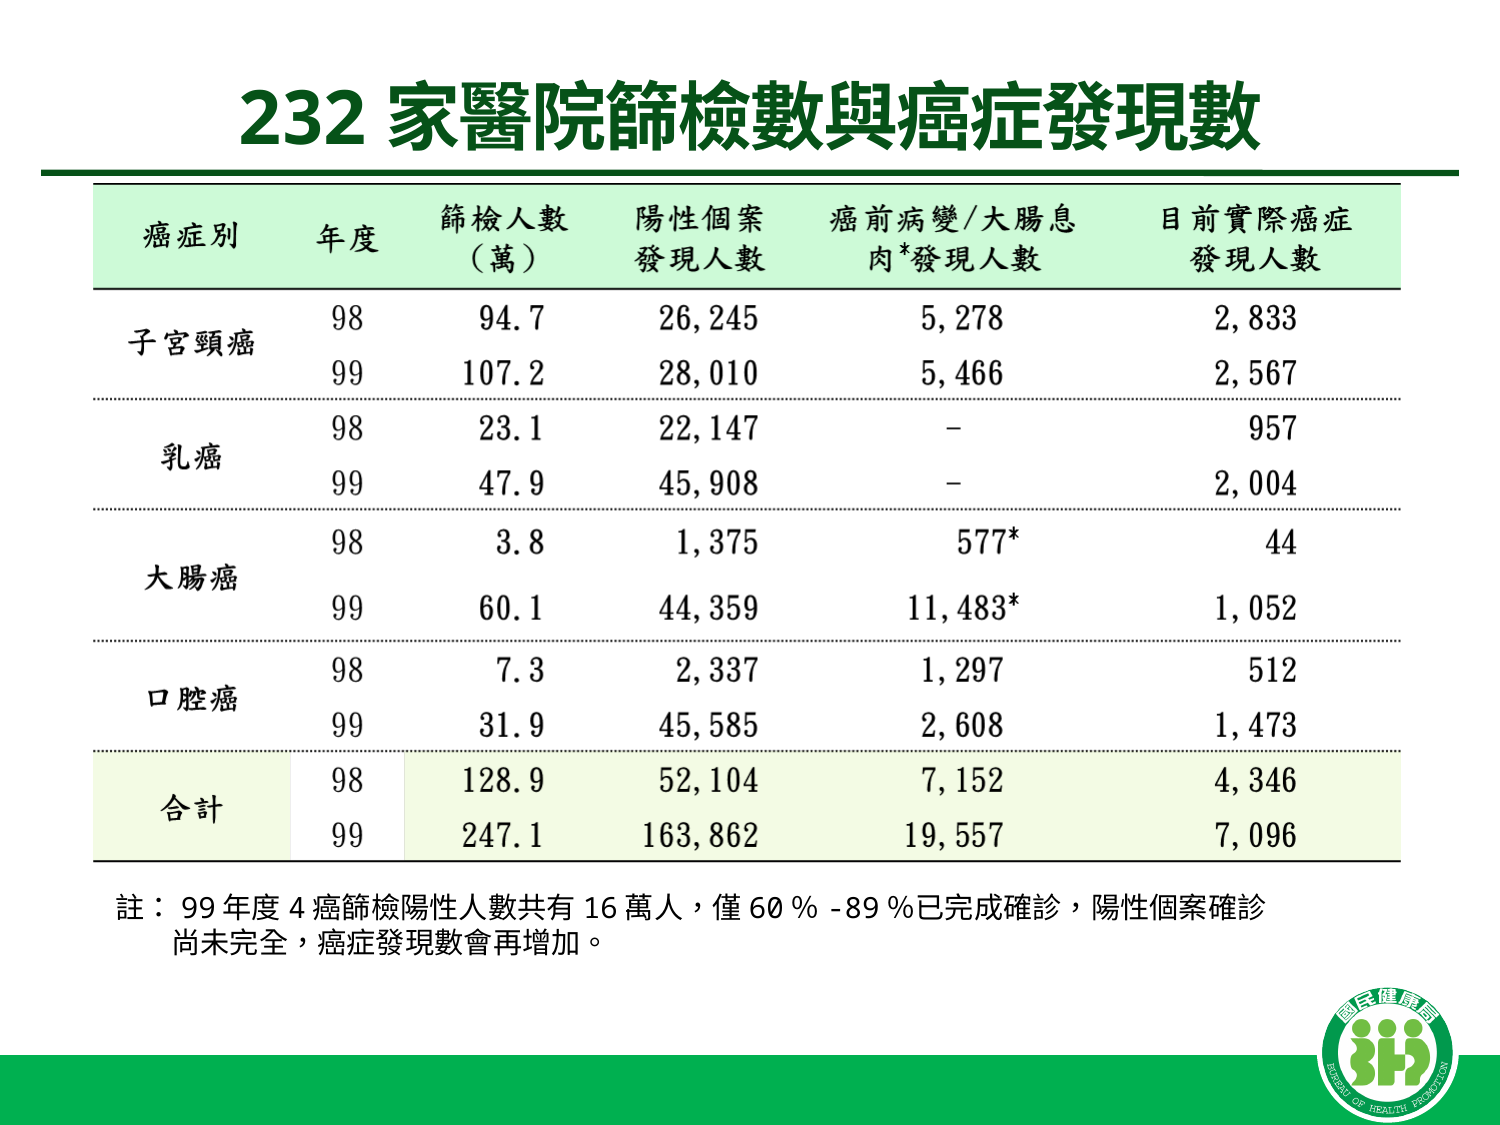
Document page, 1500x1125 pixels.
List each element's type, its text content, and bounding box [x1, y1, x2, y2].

text_box 註：99年度4癌篩檢陽性人數共有16萬人，僅60％-89％已完成確診，陽性個案確診尚未完全，癌症發現數會再增加。 [100, 881, 1294, 967]
picture [93, 184, 1401, 875]
title 232家醫院篩檢數與癌症發現數 [41, 33, 1459, 197]
